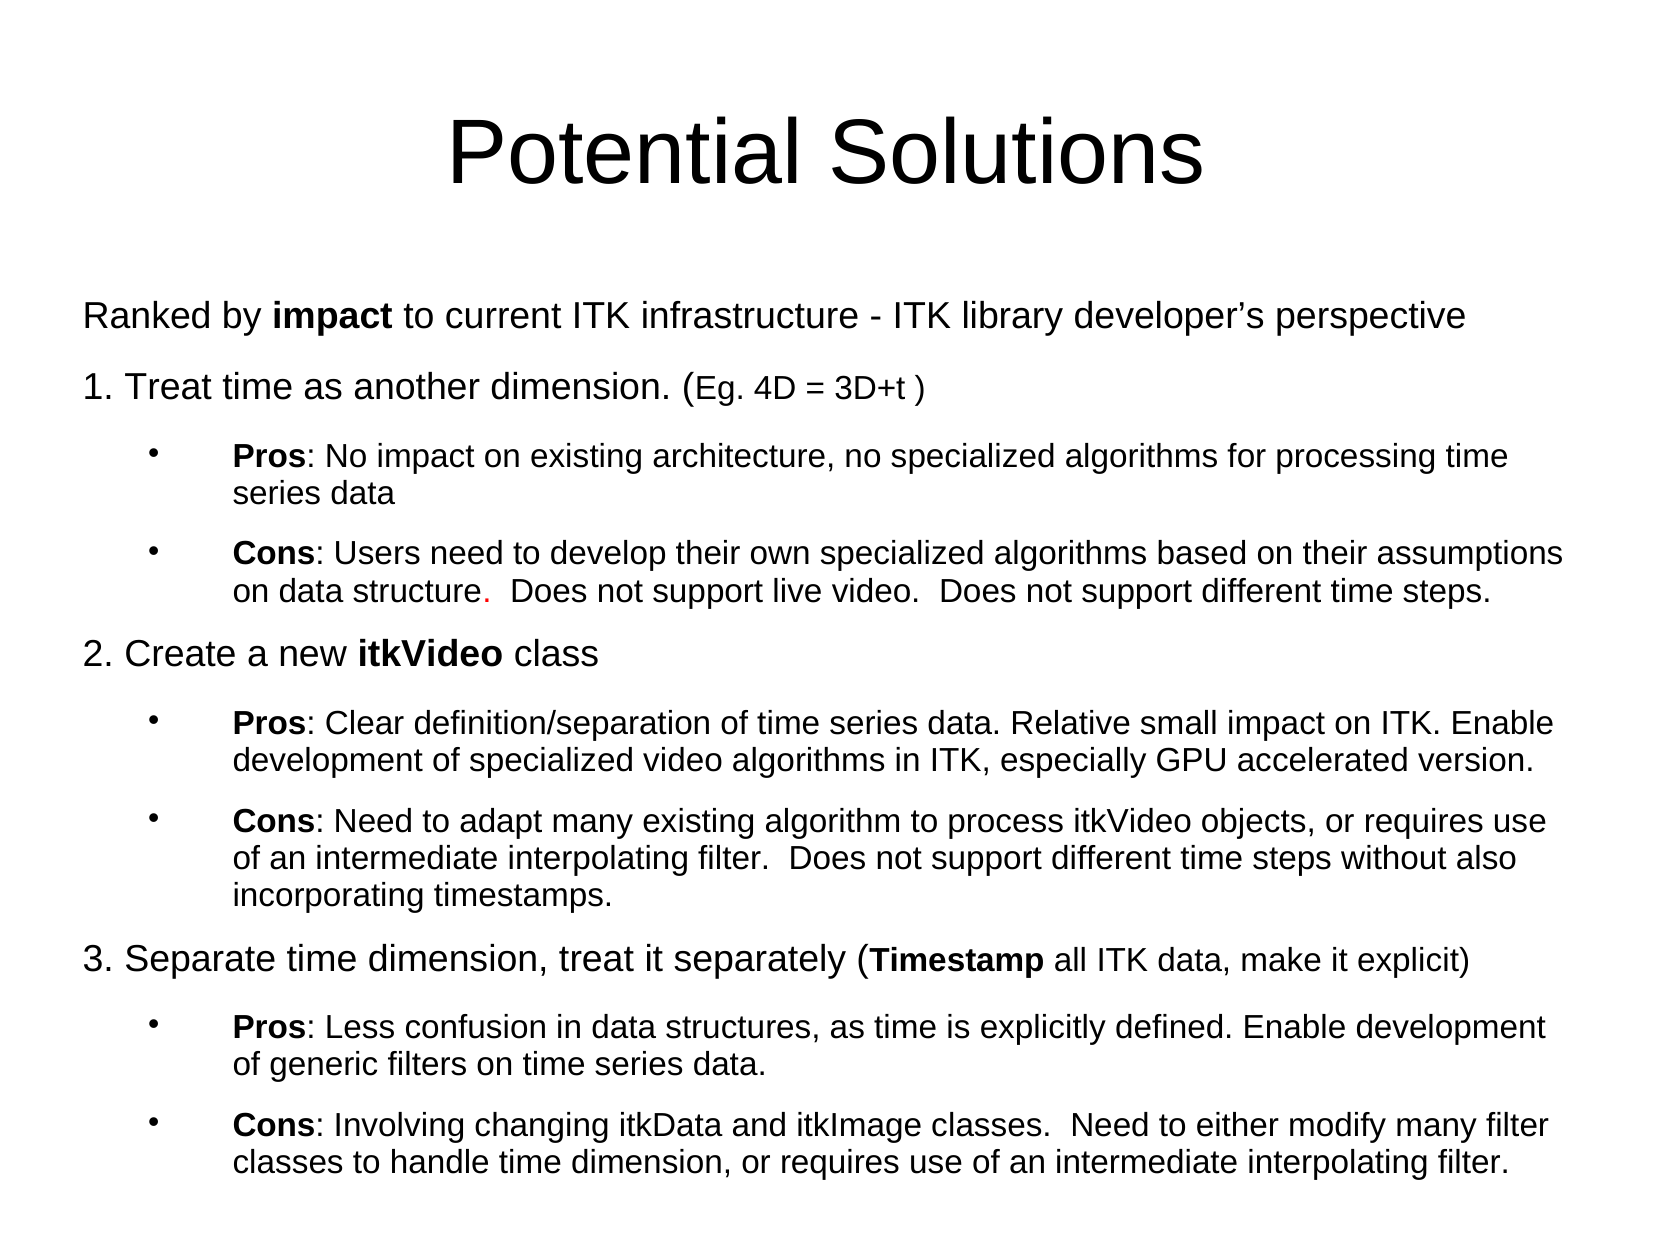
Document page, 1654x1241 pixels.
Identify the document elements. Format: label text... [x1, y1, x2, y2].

text_box Ranked by impact to current ITK infrastructure - ITK library developer’s perspective 1. Treat time as another dimension. (Eg. 4D = 3D+t ) Pros: No impact on existing architecture, no specialized algorithms for processing time series data Cons: Users need to develop their own specialized algorithms based on their assumptions on data structure. Does not support live video. Does not support different time steps. 2. Create a new itkVideo class Pros: Clear definition/separation of time series data. Relative small impact on ITK. Enable development of specialized video algorithms in ITK, especially GPU accelerated version. Cons: Need to adapt many existing algorithm to process itkVideo objects, or requires use of an intermediate interpolating filter. Does not support different time steps without also incorporating timestamps. 3. Separate time dimension, treat it separately (Timestamp all ITK data, make it explicit) Pros: Less confusion in data structures, as time is explicitly defined. Enable development of generic filters on time series data. Cons: Involving changing itkData and itkImage classes. Need to either modify many filter classes to handle time dimension, or requires use of an intermediate interpolating filter. [82, 290, 1571, 1109]
text_box Potential Solutions [82, 49, 1571, 257]
